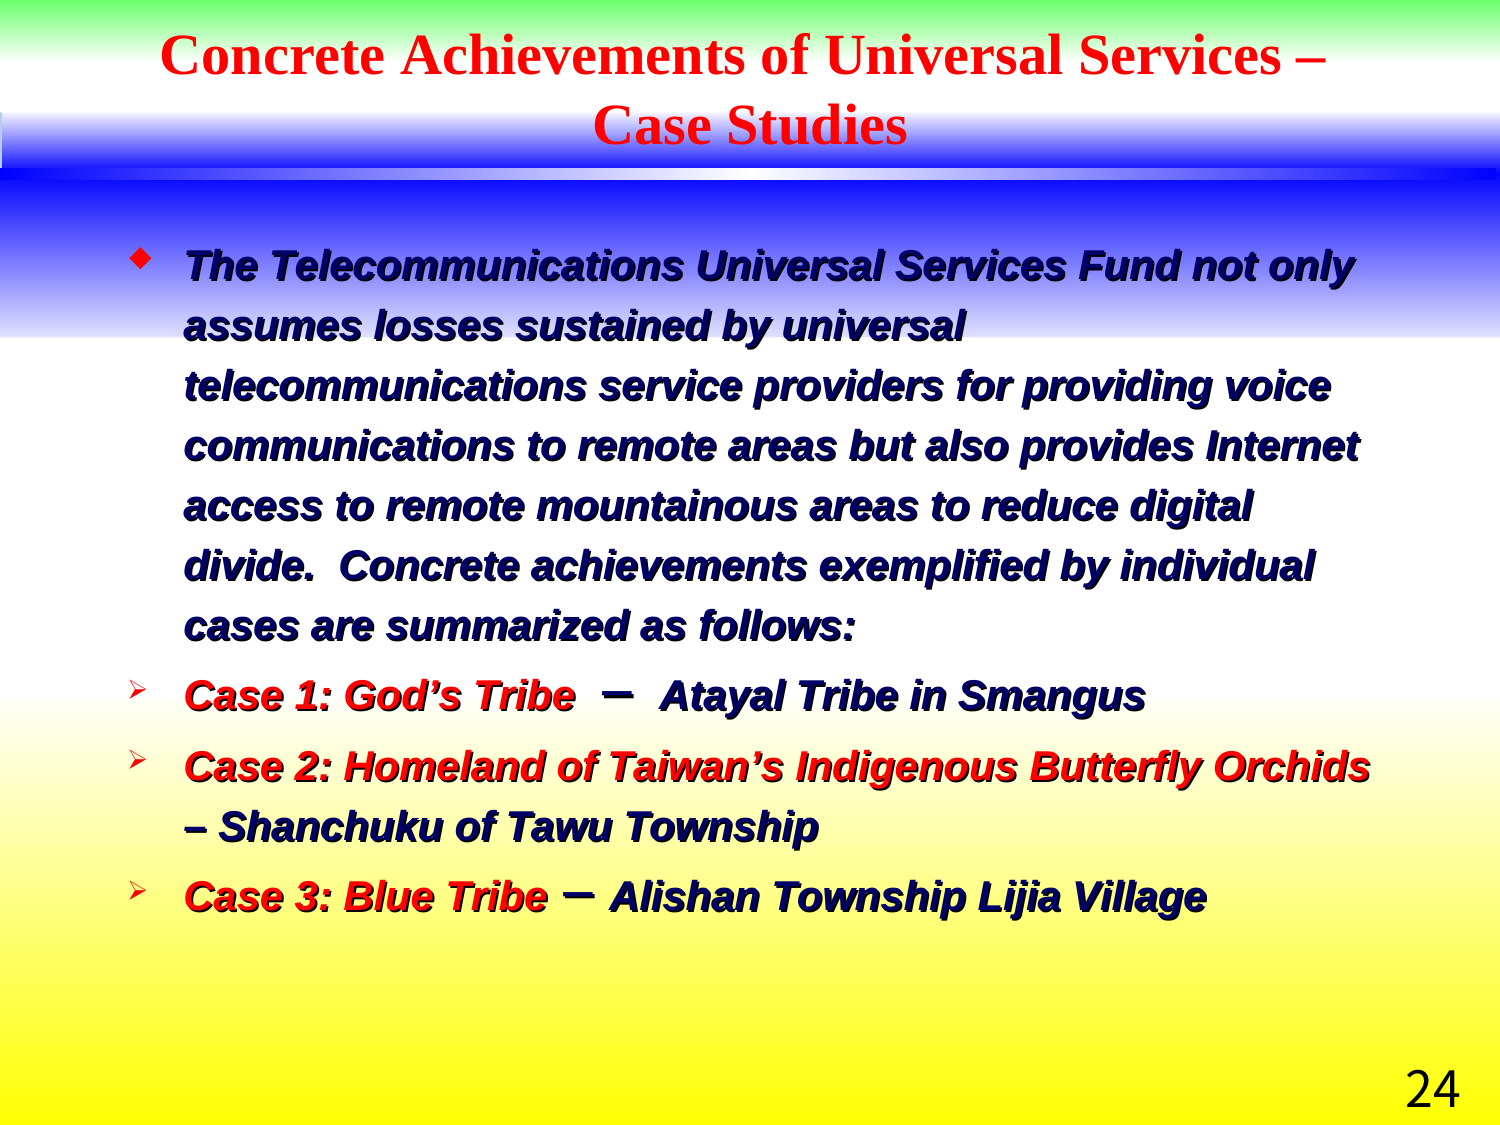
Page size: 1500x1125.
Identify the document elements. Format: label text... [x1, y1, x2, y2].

list The Telecommunications Universal Services Fund not only assumes losses sustained by universal telecommunications service providers for providing voice communications to remote areas but also provides Internet access to remote mountainous areas to reduce digital divide. Concrete achievements exemplified by individual cases are summarized as follows: Case 1: God’s Tribe － Atayal Tribe in Smangus Case 2: Homeland of Taiwan’s Indigenous Butterfly Orchids – Shanchuku of Tawu Township Case 3: Blue Tribe－Alishan Township Lijia Village [112, 220, 1388, 966]
title Concrete Achievements of Universal Services – Case Studies [0, 0, 1500, 173]
